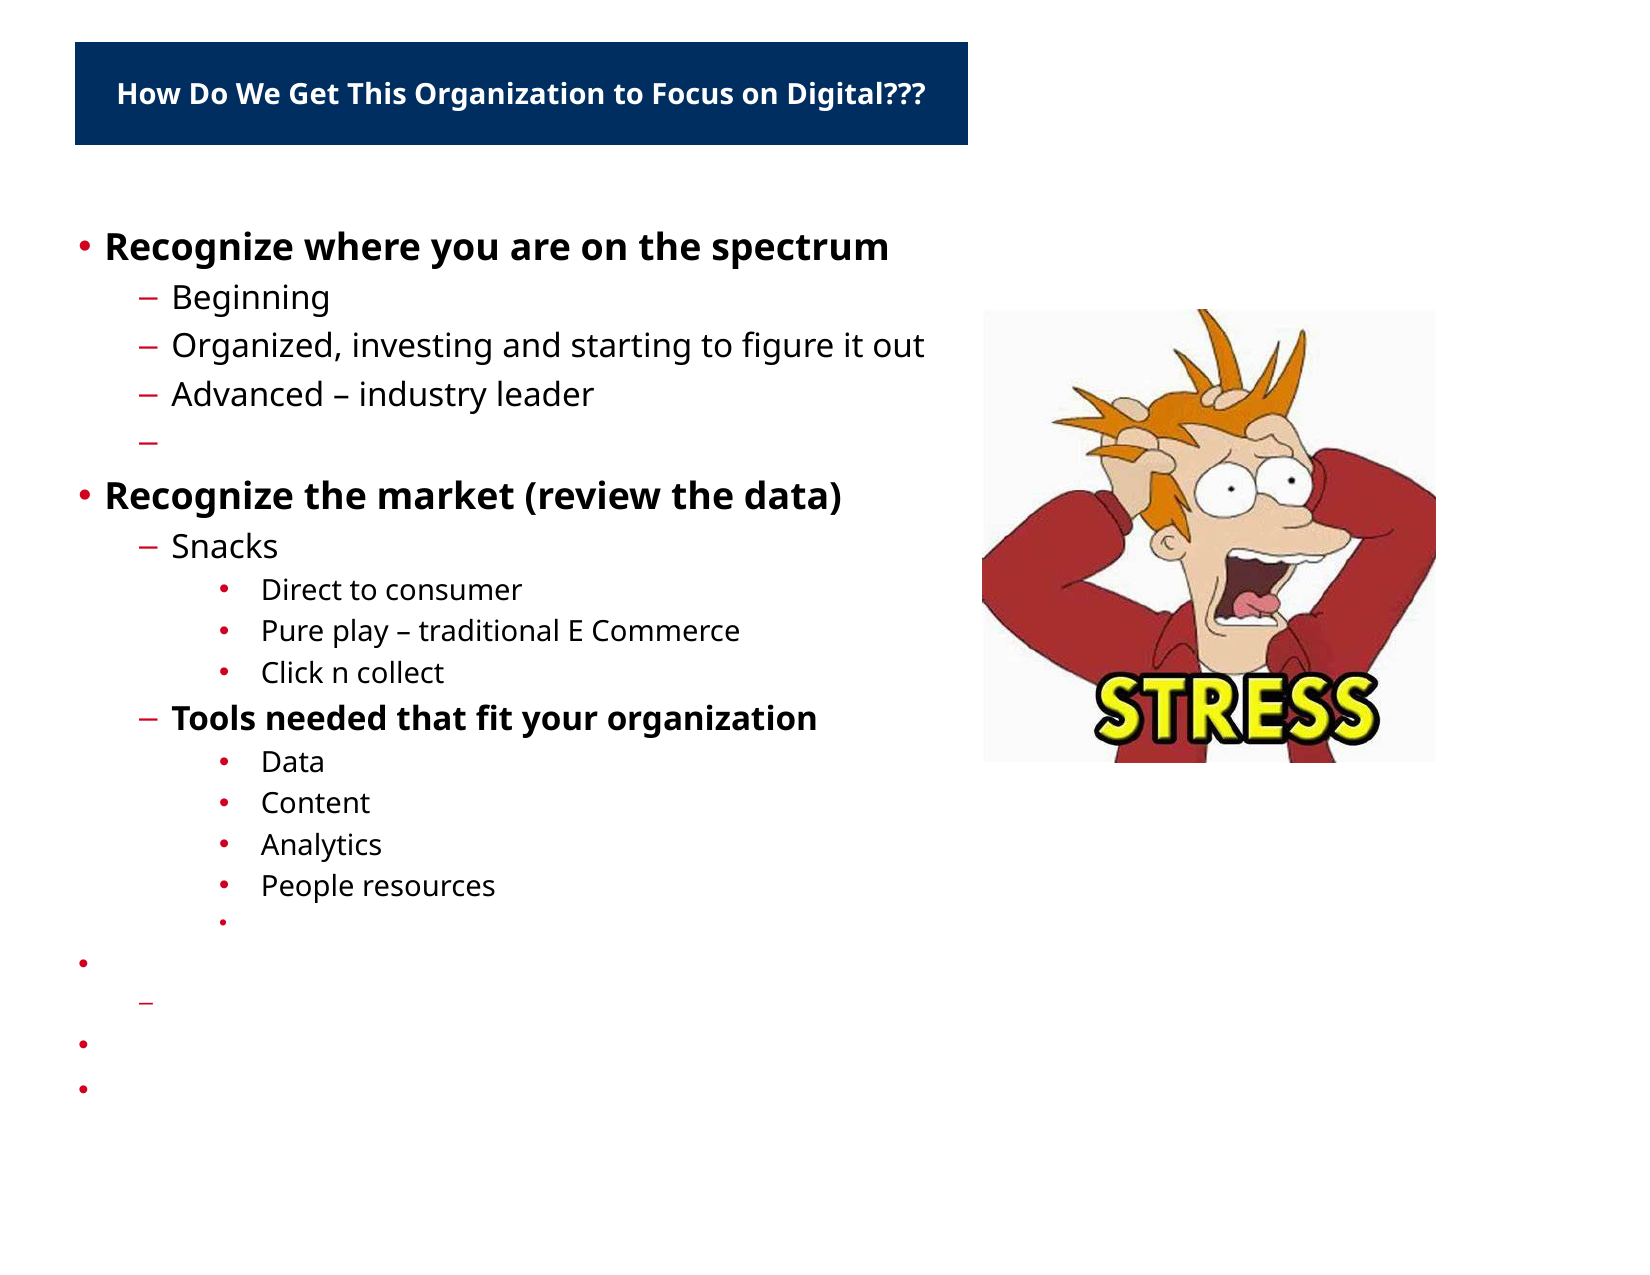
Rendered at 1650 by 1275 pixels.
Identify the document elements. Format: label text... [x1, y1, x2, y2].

text_box How Do We Get This Organization to Focus on Digital??? [75, 42, 968, 145]
list Recognize where you are on the spectrum Beginning Organized, investing and starting to figure it out Advanced – industry leader Recognize the market (review the data) Snacks Direct to consumer Pure play – traditional E Commerce Click n collect Tools needed that fit your organization Data Content Analytics People resources [75, 218, 1575, 1131]
picture [982, 309, 1436, 763]
